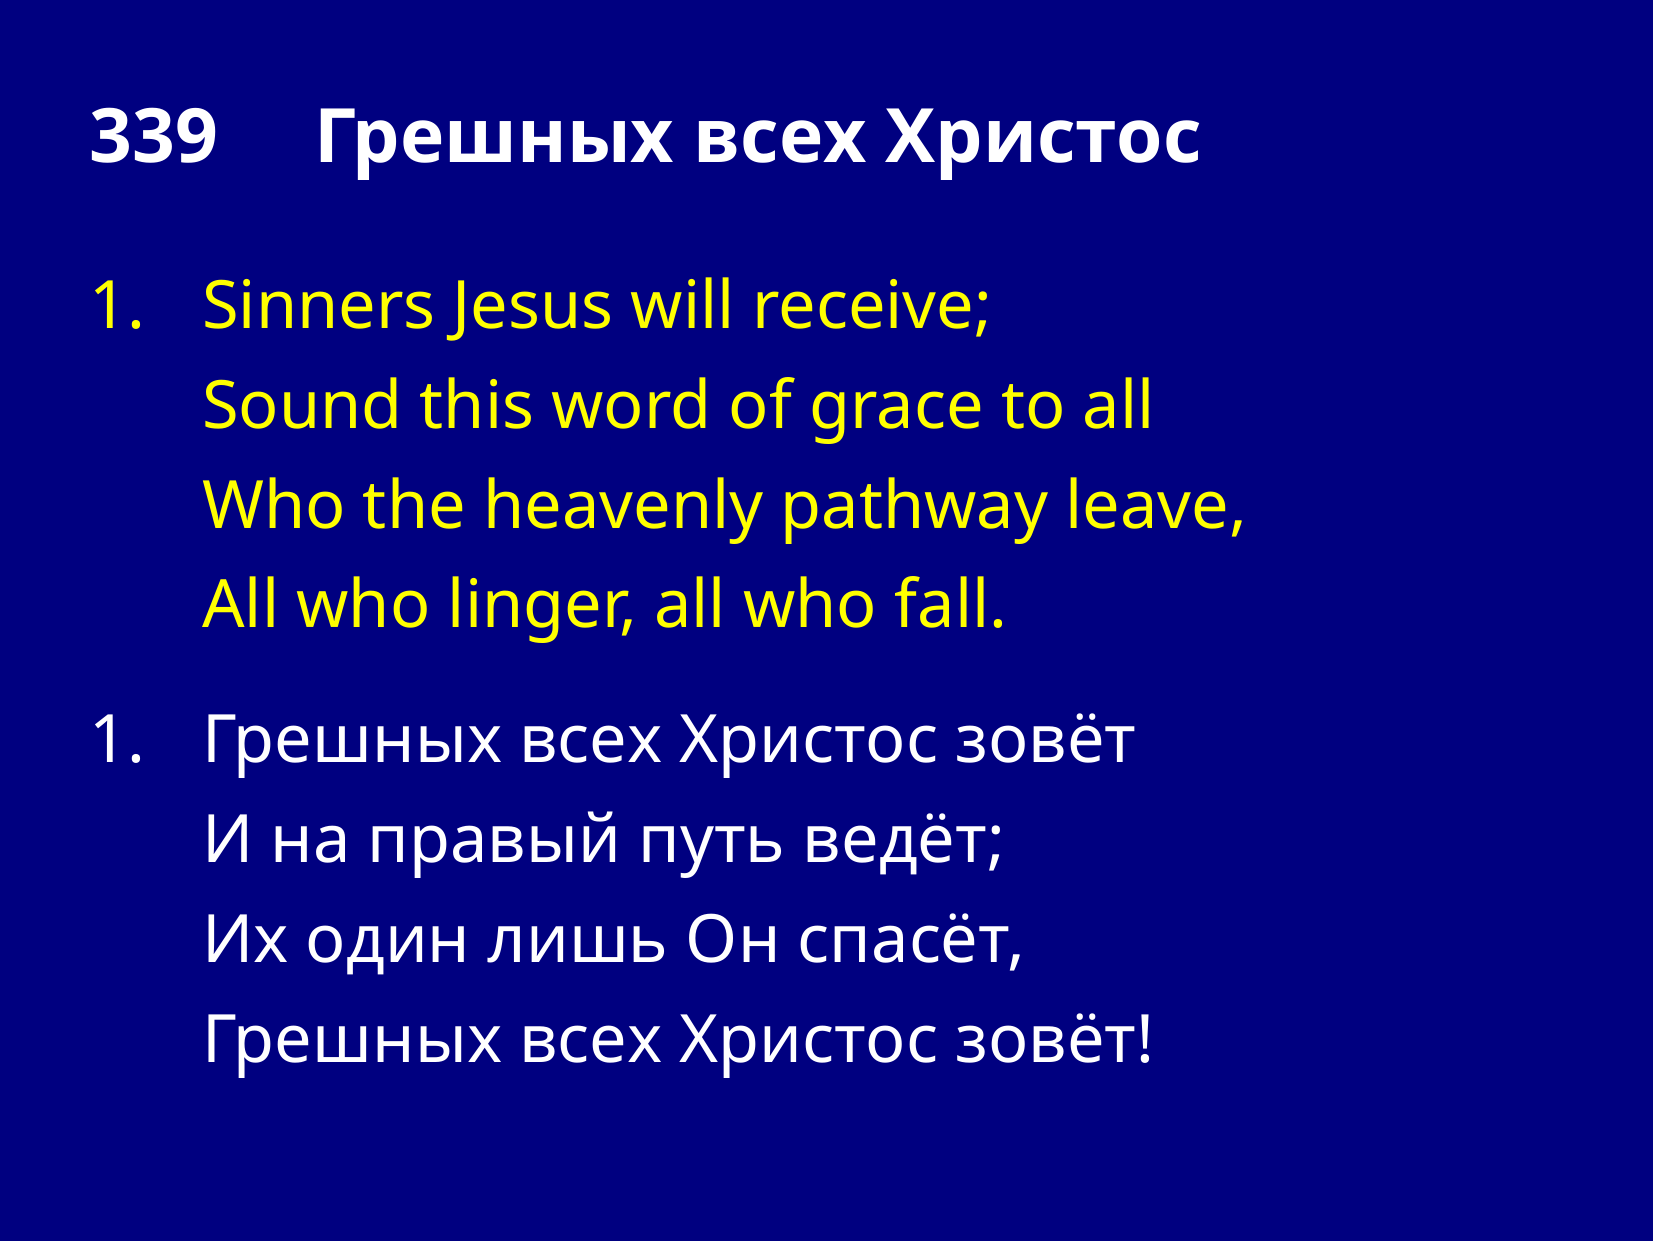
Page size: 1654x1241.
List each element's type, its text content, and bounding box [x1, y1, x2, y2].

text_box 1. Sinners Jesus will receive; Sound this word of grace to all Who the heavenly pathway leave, All who linger, all who fall. [75, 188, 1576, 638]
text_box 339 Грешных всех Христос [75, 75, 1576, 188]
text_box 1. Грешных всех Христос зовёт И на правый путь ведёт; Их один лишь Он спасёт, Грешных всех Христос зовёт! [75, 675, 1576, 1163]
